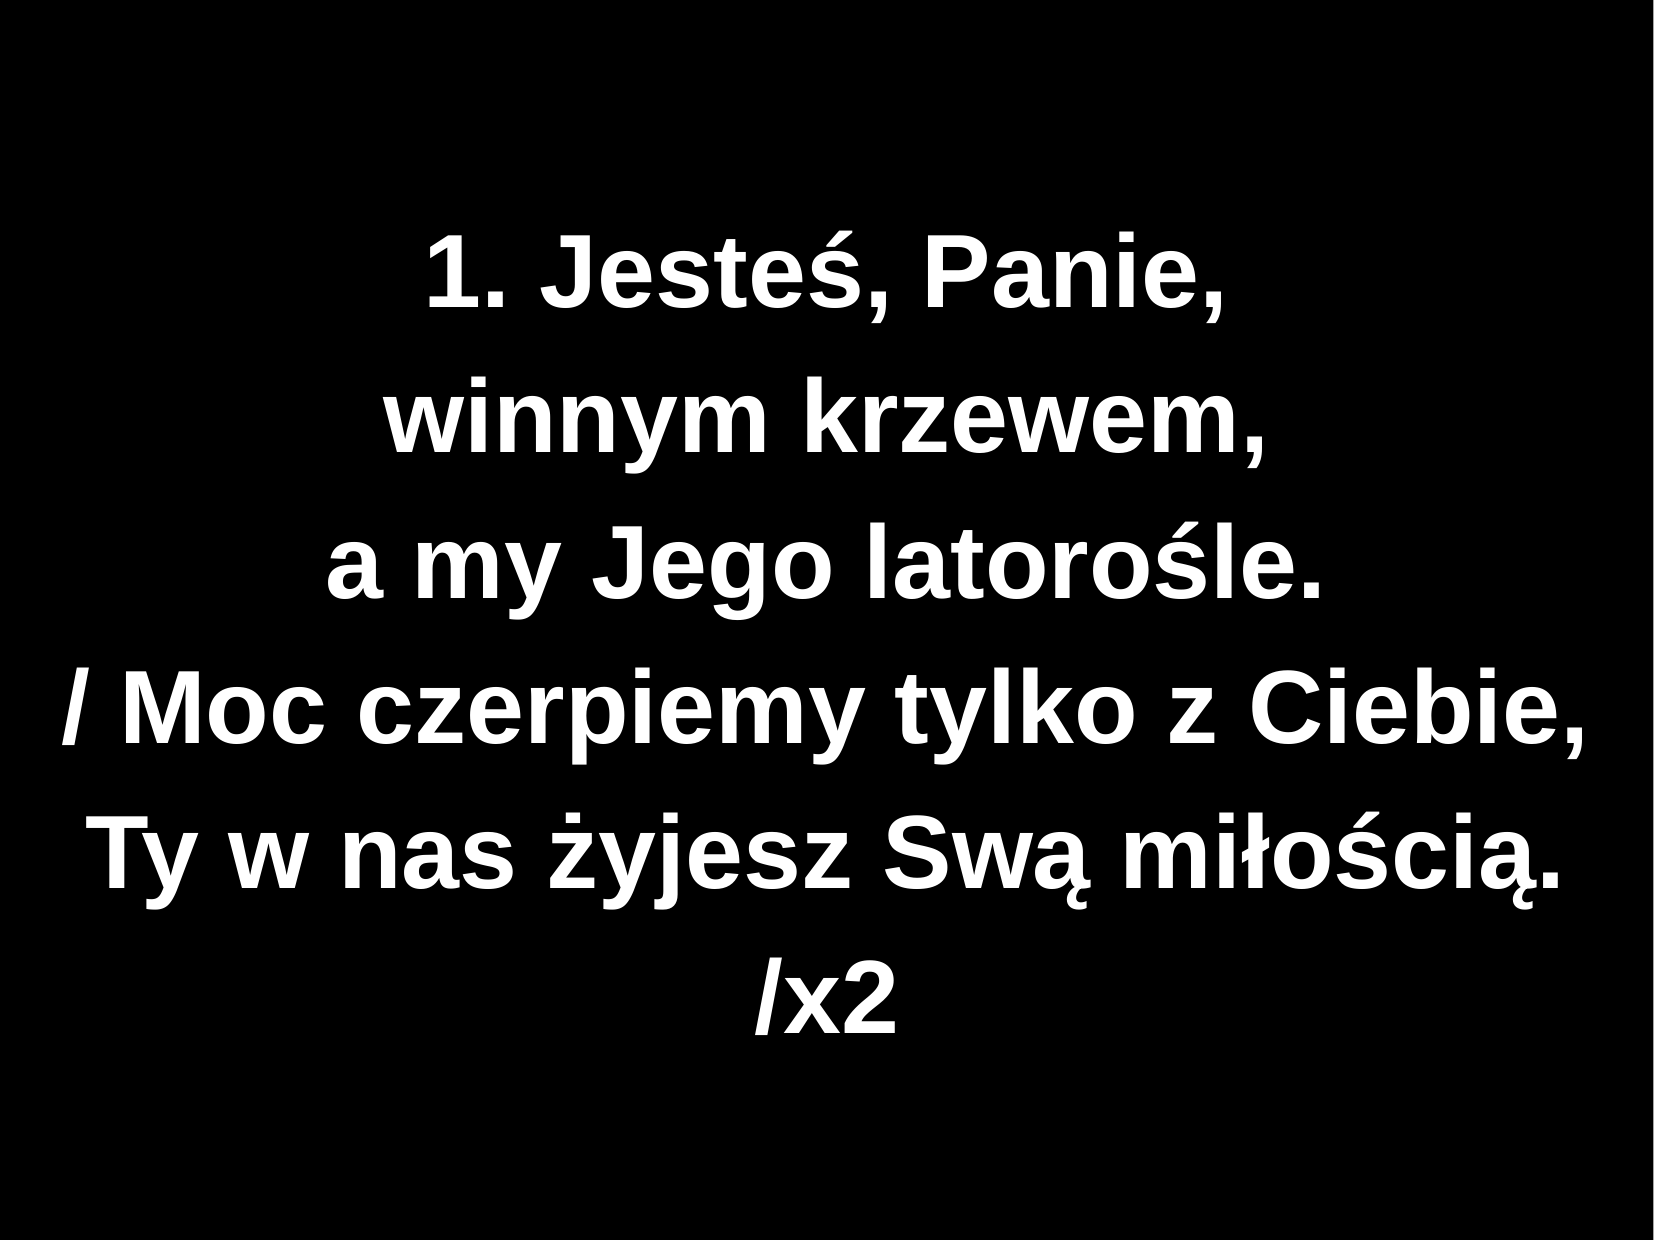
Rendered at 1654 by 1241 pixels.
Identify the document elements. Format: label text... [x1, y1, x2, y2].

subtitle 1. Jesteś, Panie, winnym krzewem, a my Jego latorośle. / Moc czerpiemy tylko z Ciebie, Ty w nas żyjesz Swą miłością. /x2 [0, 0, 1654, 1241]
